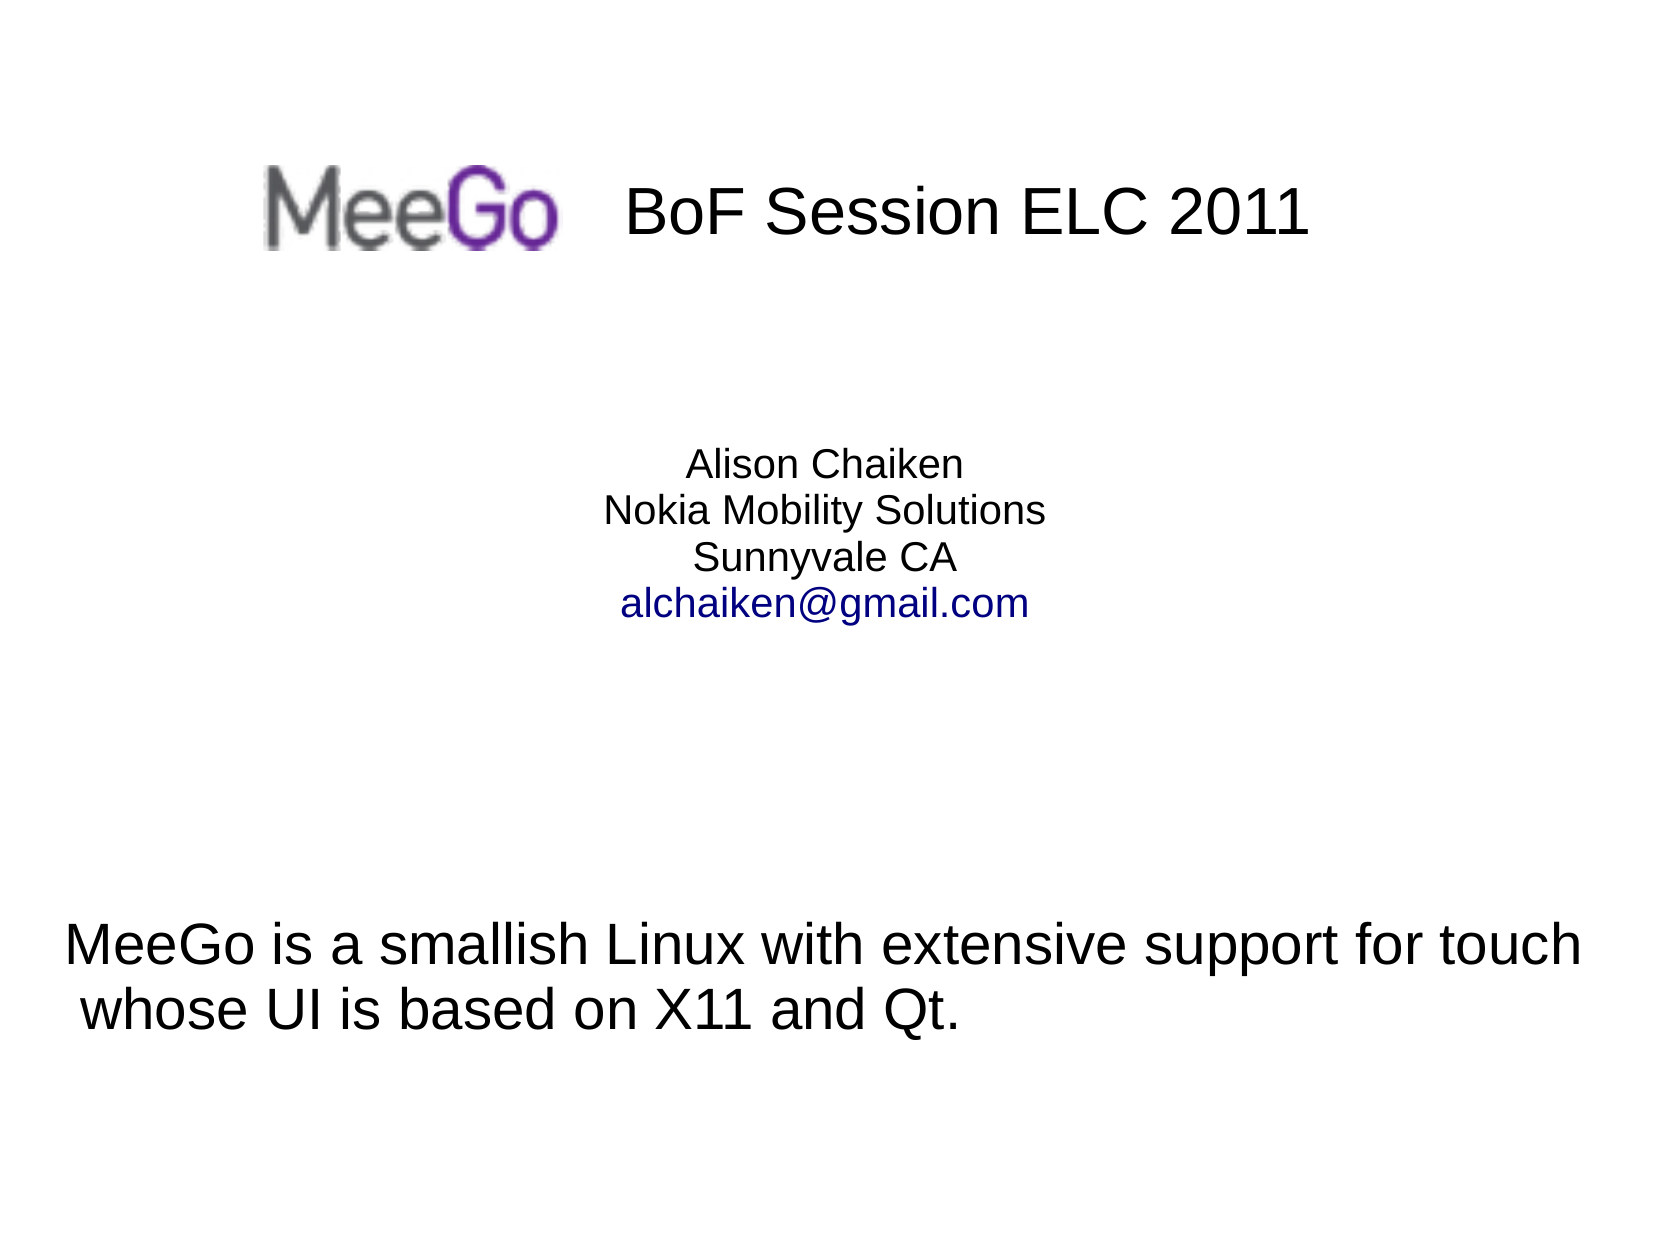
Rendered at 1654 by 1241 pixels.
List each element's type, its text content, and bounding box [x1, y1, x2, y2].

text_box MeeGo is a smallish Linux with extensive support for touch whose UI is based on X11 and Qt. [64, 901, 1615, 1052]
subtitle Alison Chaiken Nokia Mobility Solutions Sunnyvale CA alchaiken@gmail.com [75, 46, 1576, 863]
